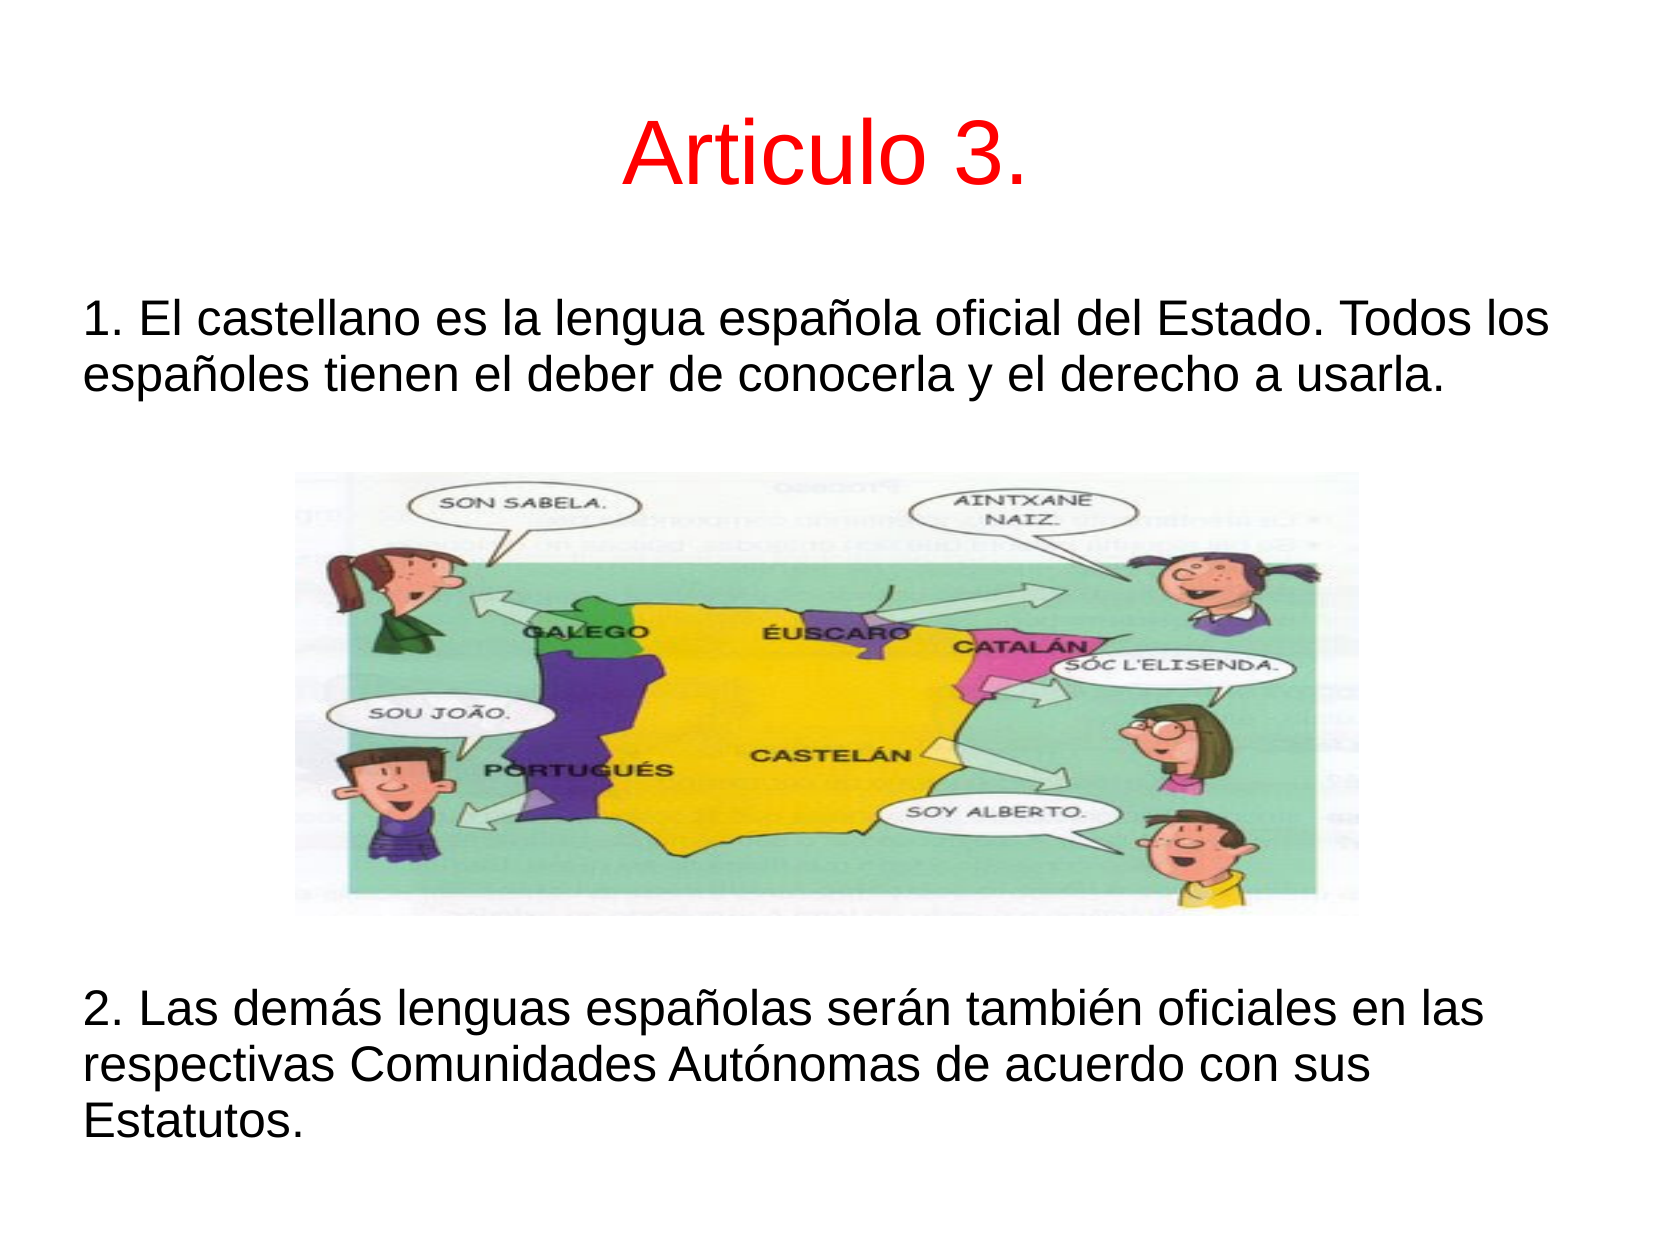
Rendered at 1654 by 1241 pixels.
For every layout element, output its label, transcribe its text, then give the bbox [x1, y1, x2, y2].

list 1. El castellano es la lengua española oficial del Estado. Todos los españoles tienen el deber de conocerla y el derecho a usarla. 2. Las demás lenguas españolas serán también oficiales en las respectivas Comunidades Autónomas de acuerdo con sus Estatutos. [82, 290, 1571, 1241]
picture [295, 472, 1359, 916]
title Articulo 3. [82, 49, 1571, 257]
